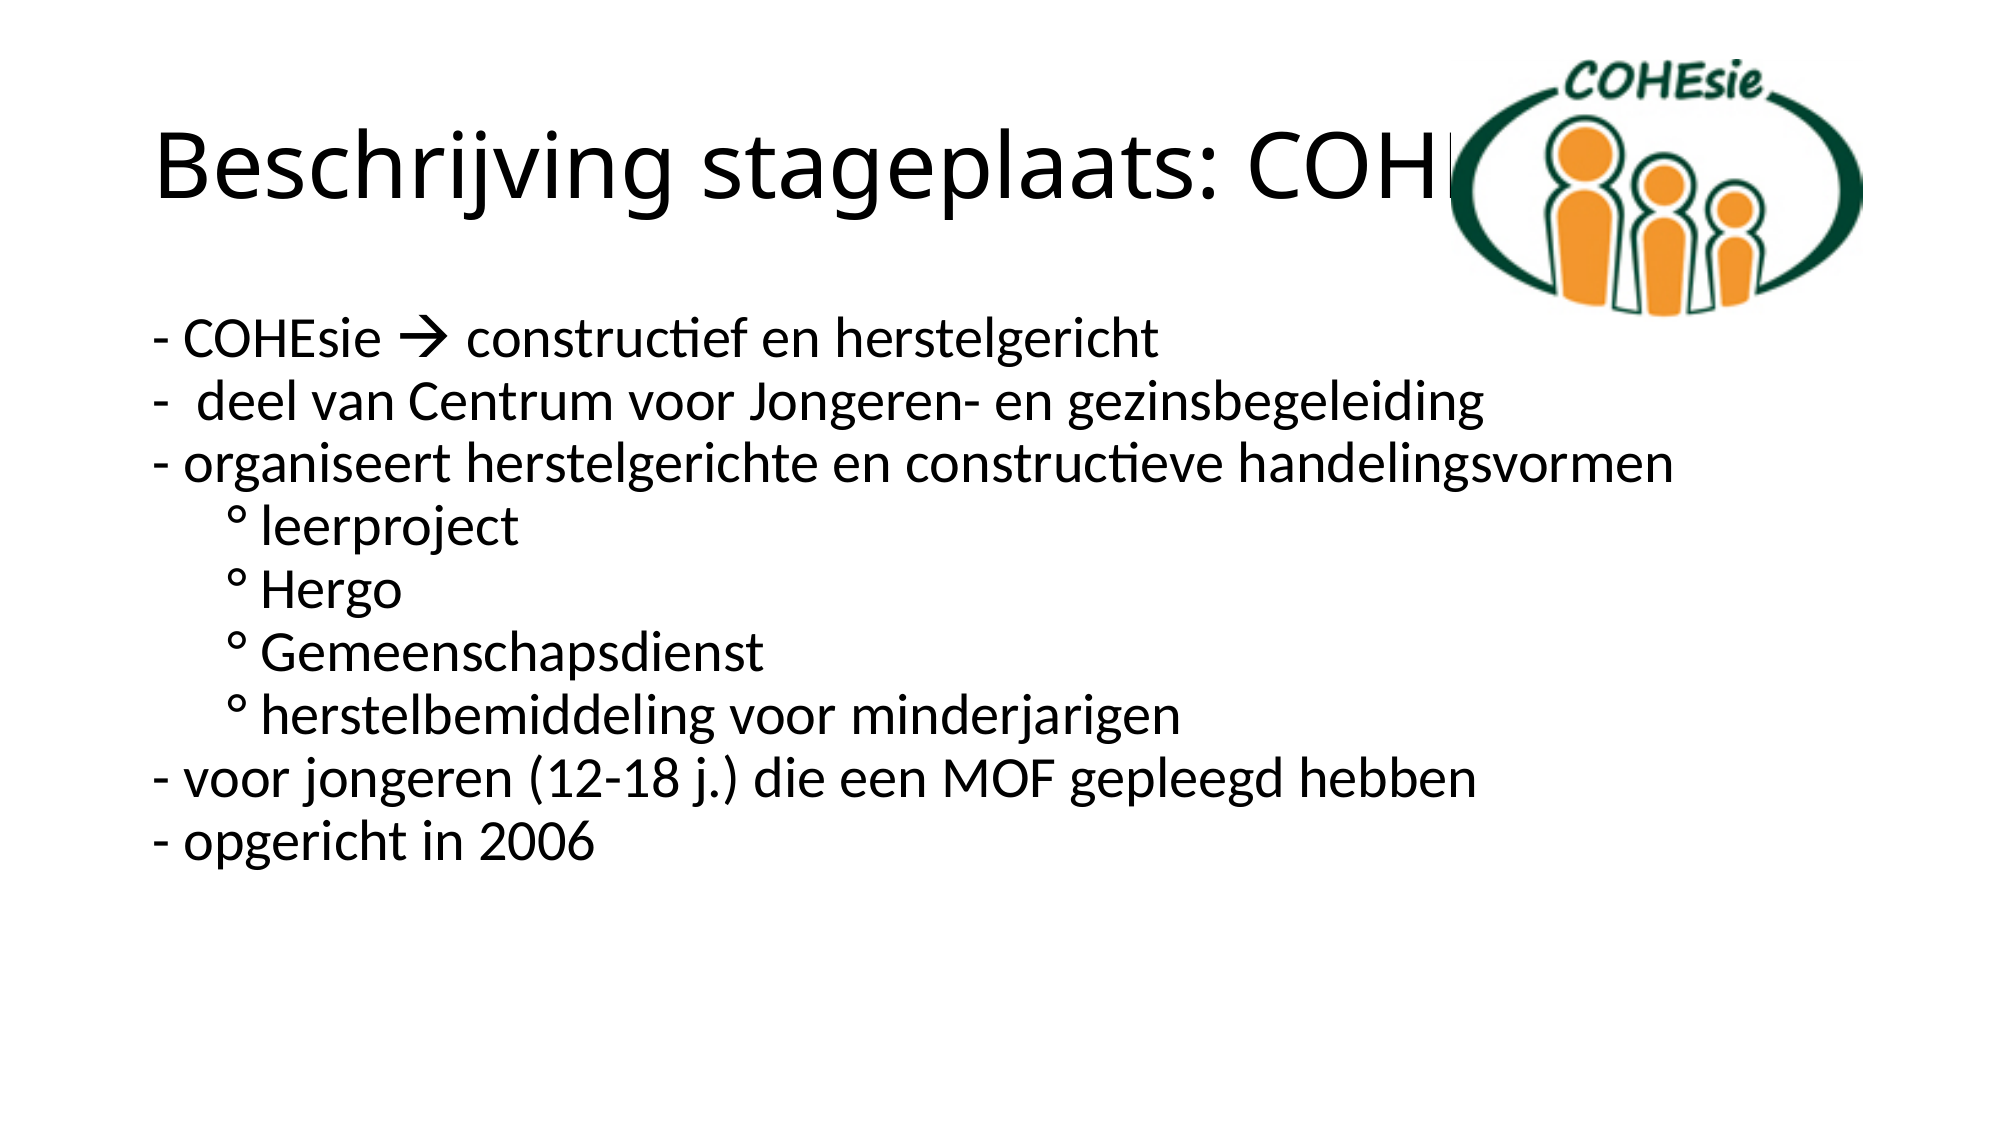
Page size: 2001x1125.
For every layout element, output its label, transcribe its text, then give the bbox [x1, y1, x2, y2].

title Beschrijving stageplaats: COHEsie [137, 59, 1451, 278]
list - COHEsie  constructief en herstelgericht - deel van Centrum voor Jongeren- en gezinsbegeleiding - organiseert herstelgerichte en constructieve handelingsvormen ° leerproject ° Hergo ° Gemeenschapsdienst ° herstelbemiddeling voor minderjarigen - voor jongeren (12-18 j.) die een MOF gepleegd hebben - opgericht in 2006 [137, 299, 1863, 1014]
picture [1451, 59, 1863, 322]
